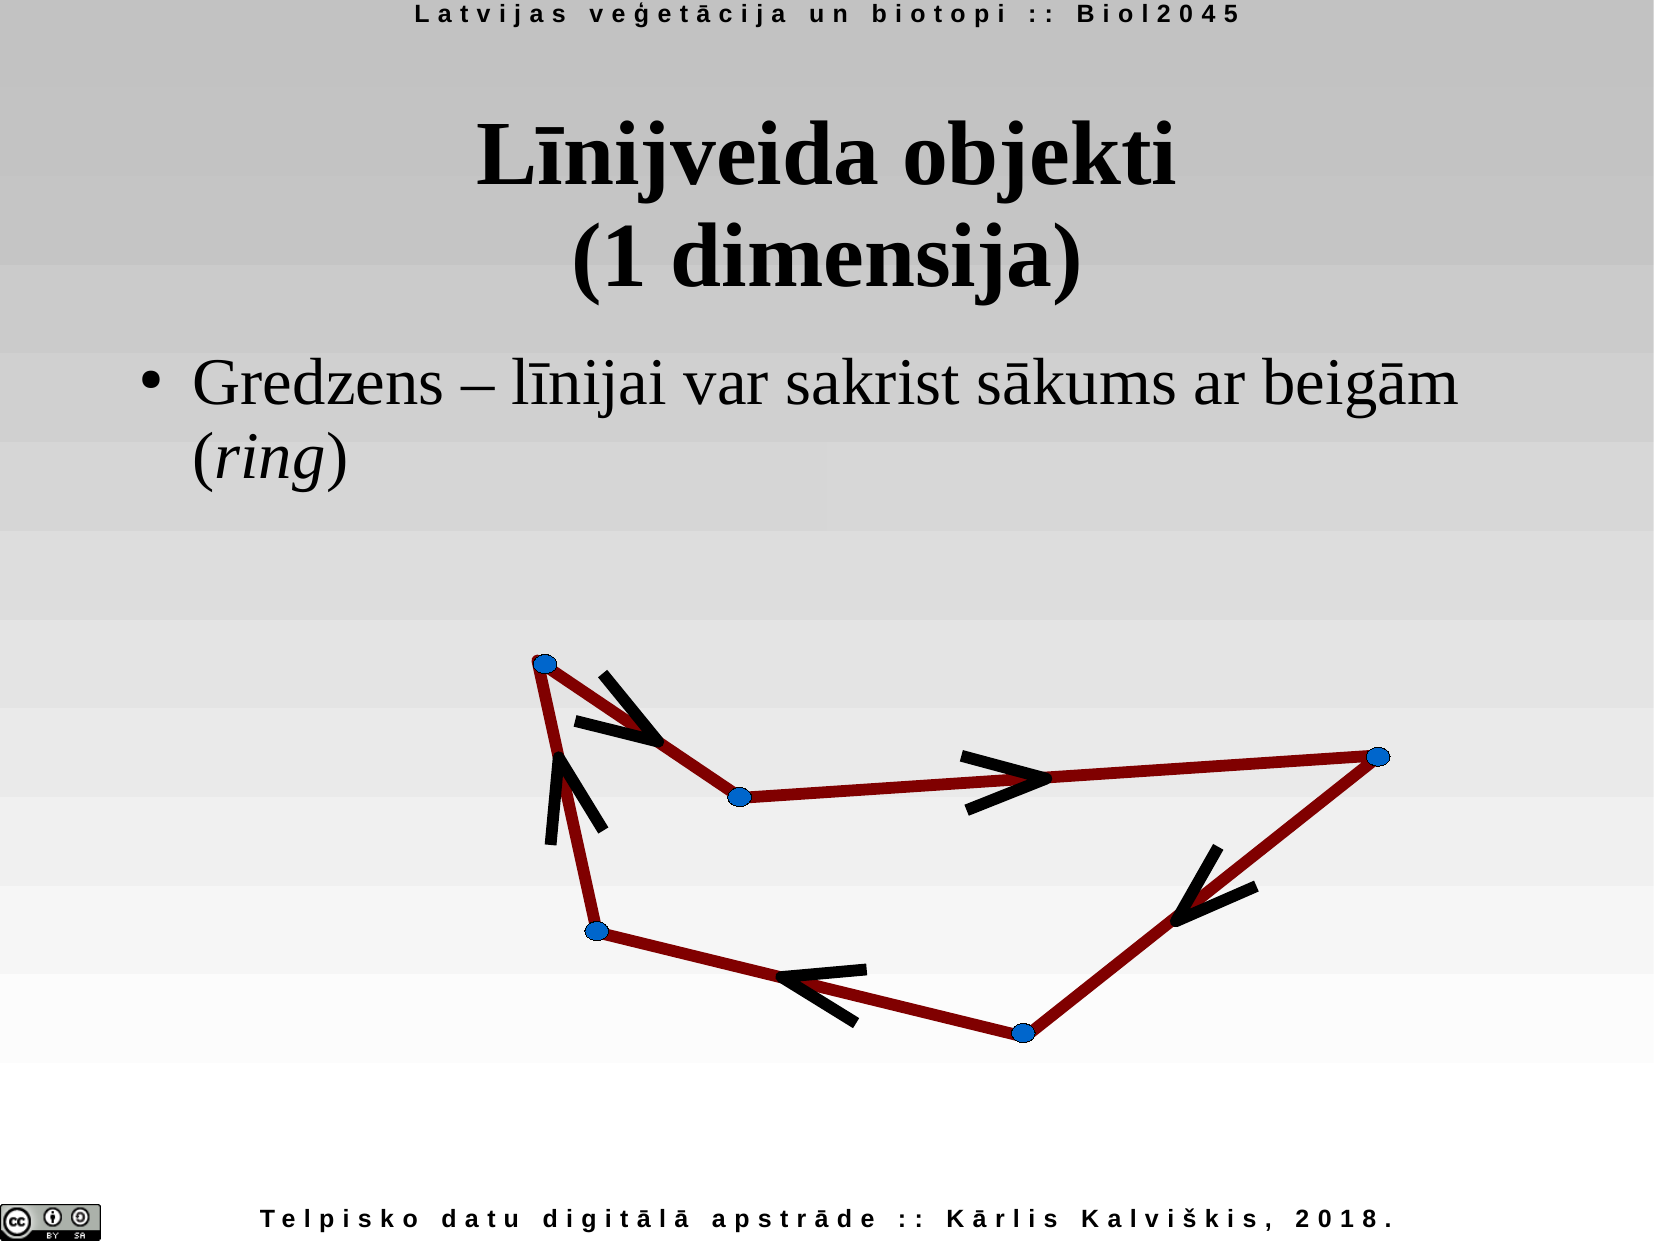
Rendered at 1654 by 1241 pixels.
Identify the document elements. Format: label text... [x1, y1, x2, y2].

text_box [1366, 747, 1391, 767]
list Gredzens – līnijai var sakrist sākums ar beigām (ring) [121, 344, 1534, 1130]
text_box [1011, 1023, 1036, 1043]
text_box [533, 654, 557, 674]
text_box [584, 921, 609, 941]
picture [0, 0, 1654, 1241]
title Līnijveida objekti (1 dimensija) [121, 102, 1534, 311]
text_box [727, 787, 752, 807]
